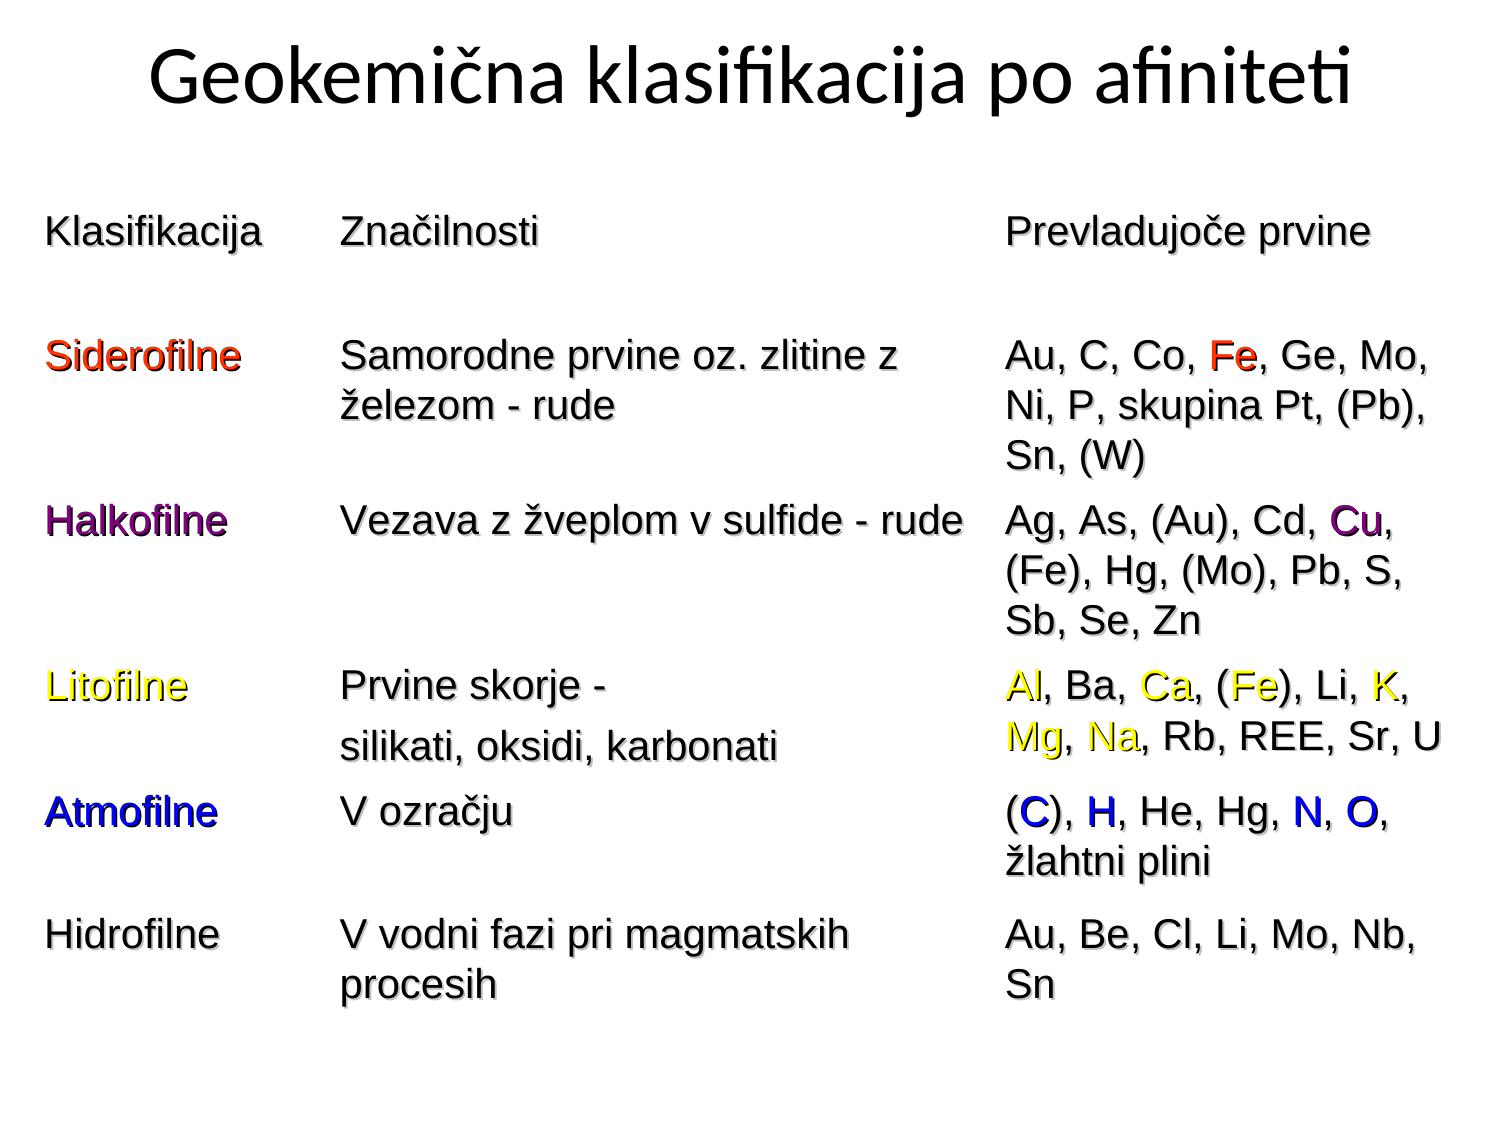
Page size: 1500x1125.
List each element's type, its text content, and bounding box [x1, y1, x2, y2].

table_cell Au, C, Co, Fe, Ge, Mo, Ni, P, skupina Pt, (Pb), Sn, (W) [990, 320, 1471, 485]
table_cell Al, Ba, Ca, (Fe), Li, K, Mg, Na, Rb, REE, Sr, U [990, 651, 1471, 777]
table_cell (C), H, He, Hg, N, O, žlahtni plini [990, 777, 1471, 900]
table_header Klasifikacija [29, 196, 325, 320]
table_cell Prvine skorje - silikati, oksidi, karbonati [325, 651, 990, 777]
table_cell Litofilne [29, 651, 325, 777]
table_cell V ozračju [325, 777, 990, 900]
table_cell Siderofilne [29, 320, 325, 485]
table_cell Halkofilne [29, 485, 325, 651]
table_cell Atmofilne [29, 777, 325, 900]
table_cell Hidrofilne [29, 900, 325, 1023]
table_cell V vodni fazi pri magmatskih procesih [325, 900, 990, 1023]
table_cell Ag, As, (Au), Cd, Cu, (Fe), Hg, (Mo), Pb, S, Sb, Se, Zn [990, 485, 1471, 651]
title Geokemična klasifikacija po afiniteti [76, 13, 1427, 129]
table_cell Vezava z žveplom v sulfide - rude [325, 485, 990, 651]
table_header Značilnosti [325, 196, 990, 320]
table_cell Au, Be, Cl, Li, Mo, Nb, Sn [990, 900, 1471, 1023]
table_cell Samorodne prvine oz. zlitine z železom - rude [325, 320, 990, 485]
table_header Prevladujoče prvine [990, 196, 1471, 320]
